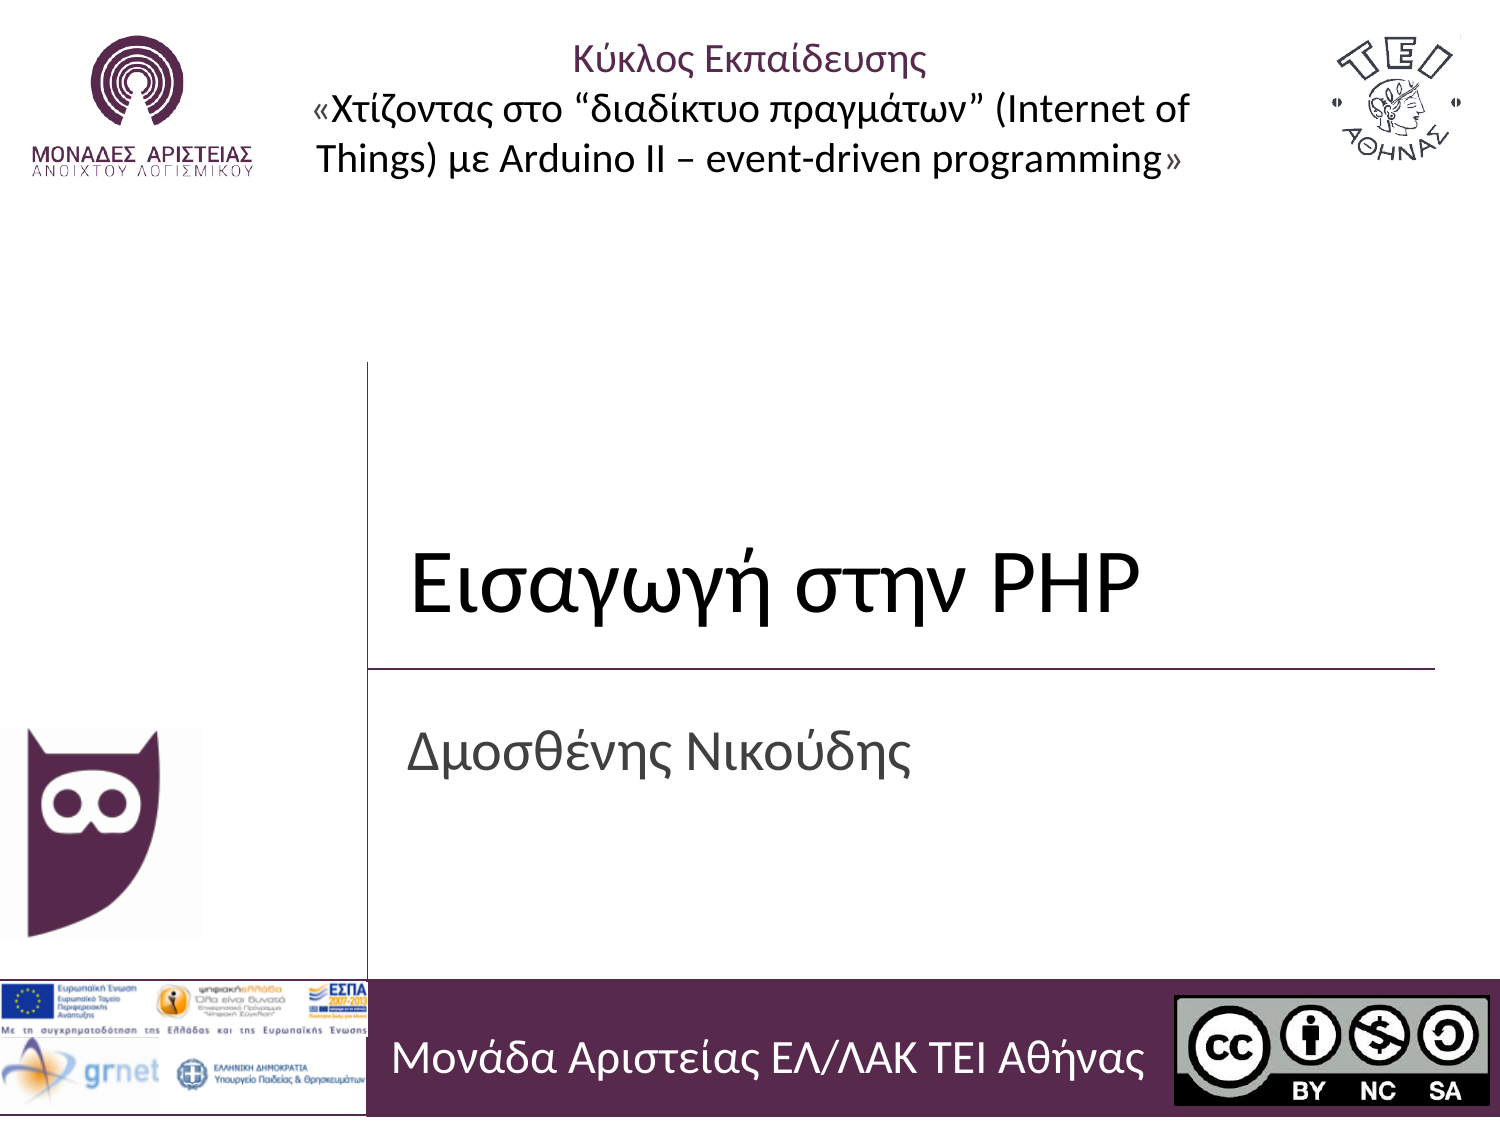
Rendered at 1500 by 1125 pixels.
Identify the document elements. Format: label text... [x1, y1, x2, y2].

picture [1331, 35, 1461, 167]
picture [0, 982, 368, 1113]
text_box Δμοσθένης Νικούδης [392, 704, 1455, 963]
picture [1174, 995, 1490, 1106]
picture [175, 1057, 366, 1092]
text_box Μονάδα Αριστείας ΕΛ/ΛΑΚ ΤΕΙ Αθήνας [375, 997, 1476, 1111]
picture [31, 36, 253, 177]
text_box Κύκλος Εκπαίδευσης «Χτίζοντας στο “διαδίκτυο πραγμάτων” (Internet οf Things) με Arduino II – event-driven programming» [280, 22, 1220, 190]
title Εισαγωγή στην PHP [394, 338, 1457, 639]
picture [0, 727, 204, 939]
